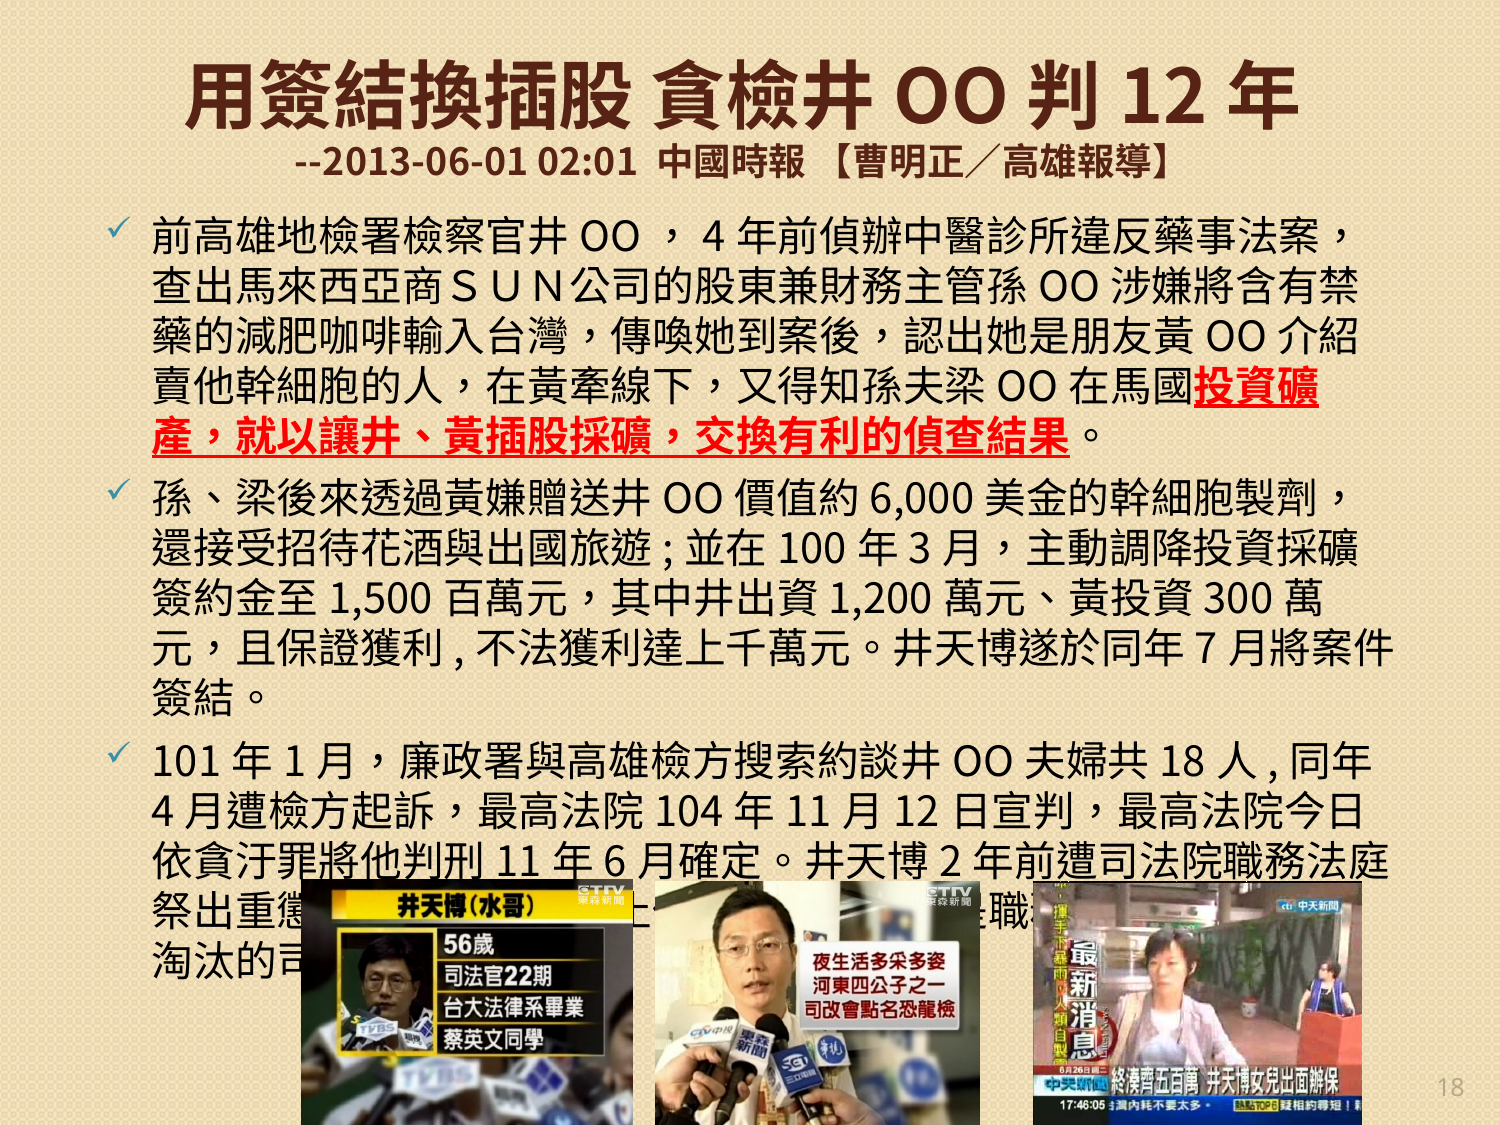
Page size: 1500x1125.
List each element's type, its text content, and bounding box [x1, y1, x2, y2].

title 用簽結換插股 貪檢井OO判12年 --2013-06-01 02:01 中國時報 【曹明正／高雄報導】 [76, 0, 1408, 191]
picture [0, 0, 1500, 1125]
list 前高雄地檢署檢察官井OO，4年前偵辦中醫診所違反藥事法案，查出馬來西亞商ＳＵＮ公司的股東兼財務主管孫OO涉嫌將含有禁藥的減肥咖啡輸入台灣，傳喚她到案後，認出她是朋友黃OO介紹賣他幹細胞的人，在黃牽線下，又得知孫夫梁OO在馬國投資礦產，就以讓井、黃插股採礦，交換有利的偵查結果。 孫、梁後來透過黃嫌贈送井OO價值約6,000美金的幹細胞製劑，還接受招待花酒與出國旅遊;並在100年3月，主動調降投資採礦簽約金至1,500百萬元，其中井出資1,200萬元、黃投資300萬元，且保證獲利,不法獲利達上千萬元。井天博遂於同年7月將案件簽結。 101年1月，廉政署與高雄檢方搜索約談井OO夫婦共18人,同年4月遭檢方起訴，最高法院104年11月12日宣判，最高法院今日依貪汙罪將他判刑11年6月確定。井天博2年前遭司法院職務法庭祭出重懲，判他撤職並停止任用5年，他也是職務法庭成立後首位淘汰的司法官。 [76, 202, 1415, 985]
slide_number <編號> [1413, 1034, 1488, 1113]
